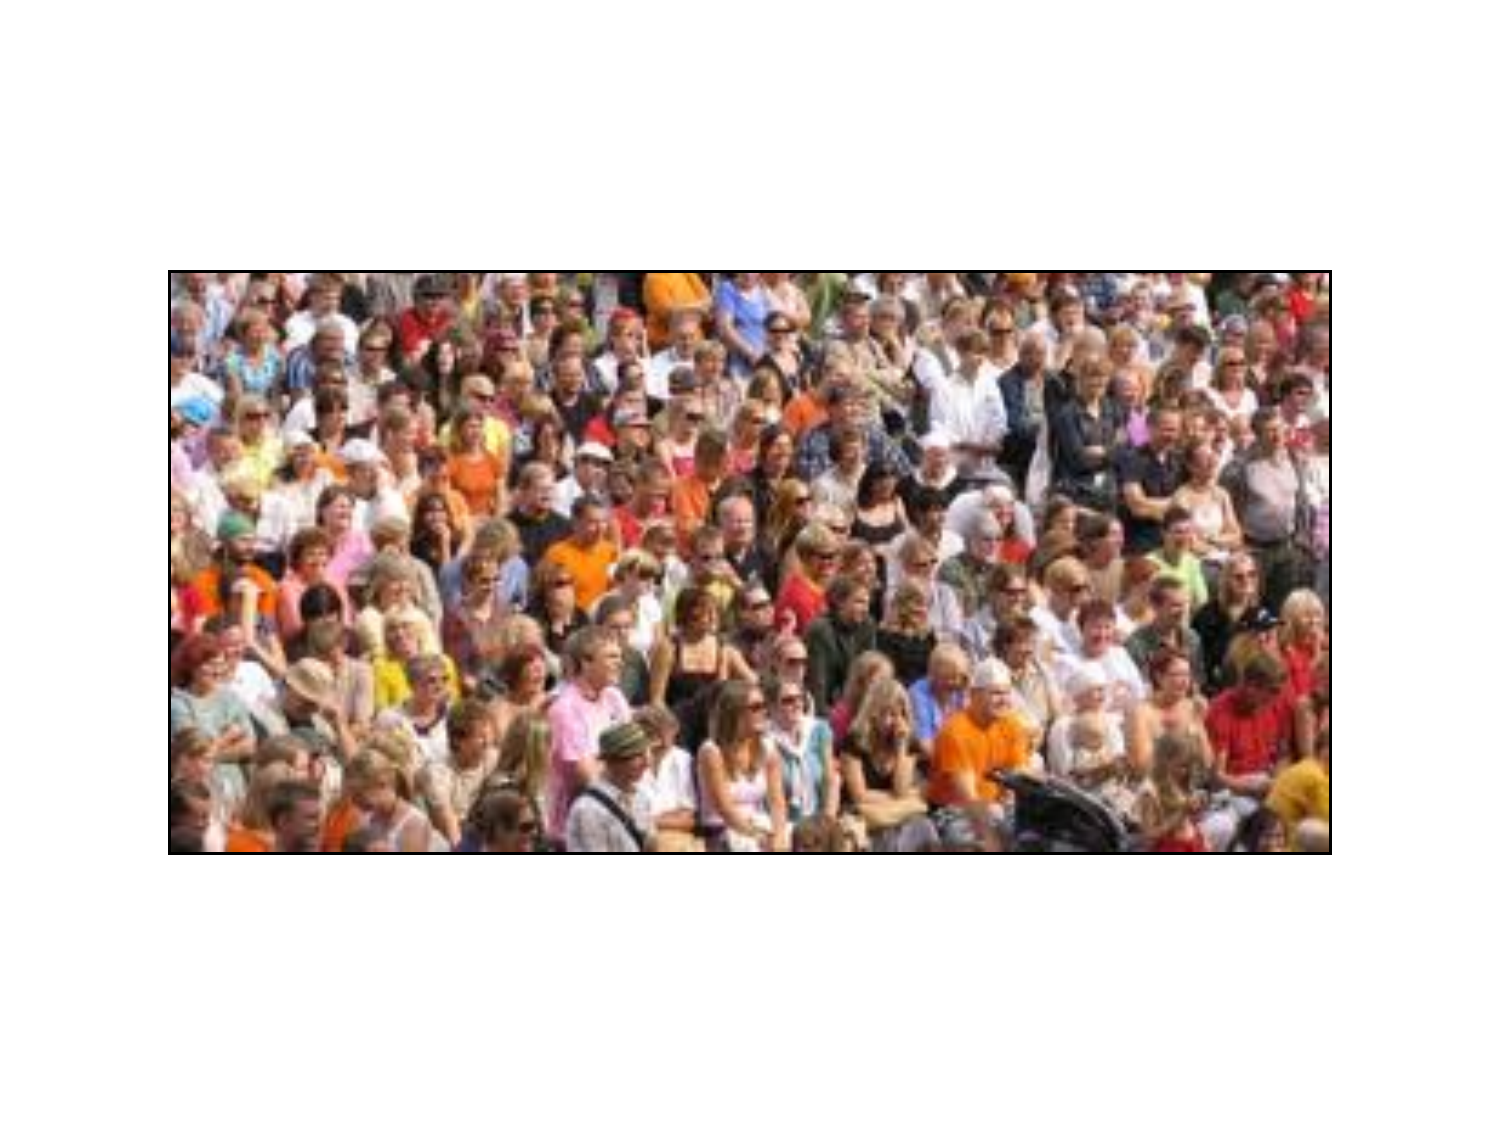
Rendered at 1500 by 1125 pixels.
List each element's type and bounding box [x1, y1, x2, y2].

picture [171, 272, 1329, 853]
